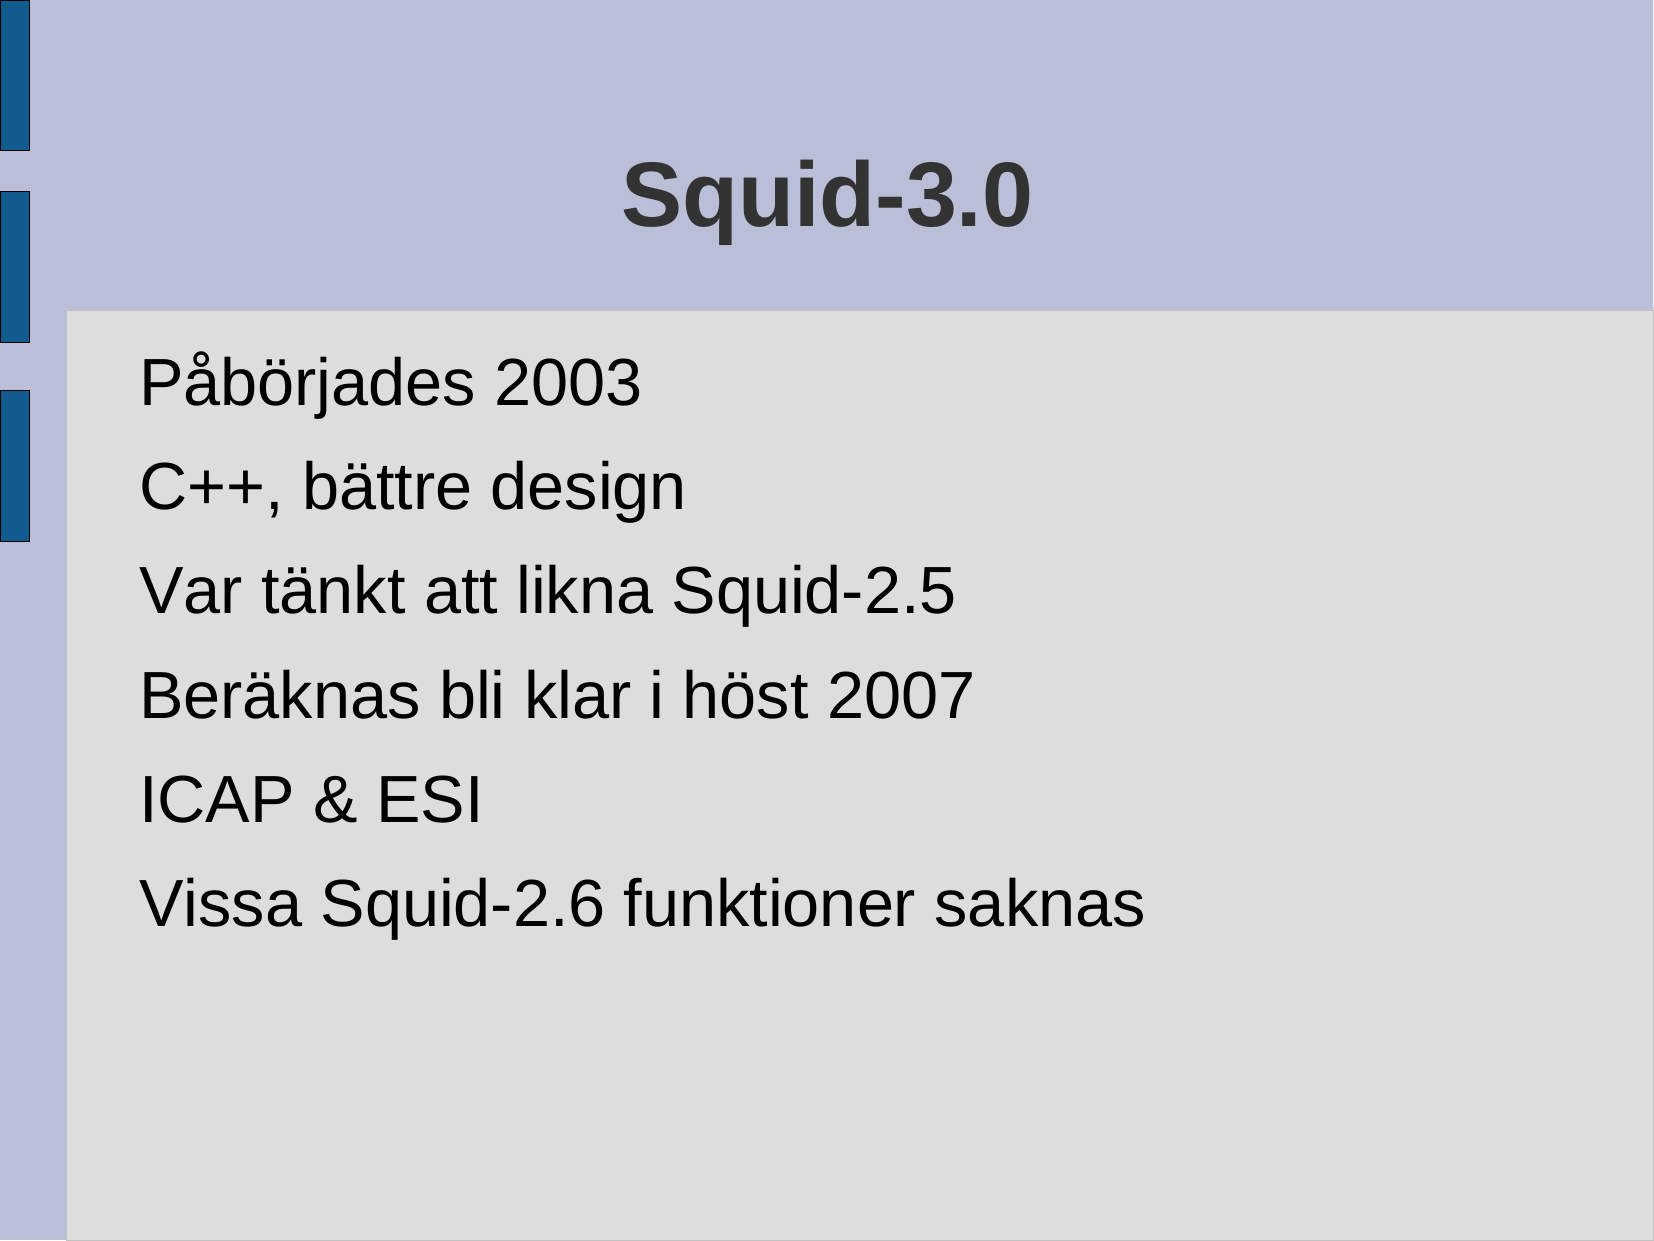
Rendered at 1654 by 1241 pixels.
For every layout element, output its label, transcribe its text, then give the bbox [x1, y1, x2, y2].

list Påbörjades 2003 C++, bättre design Var tänkt att likna Squid-2.5 Beräknas bli klar i höst 2007 ICAP & ESI Vissa Squid-2.6 funktioner saknas [121, 344, 1534, 1112]
title Squid-3.0 [121, 98, 1534, 291]
